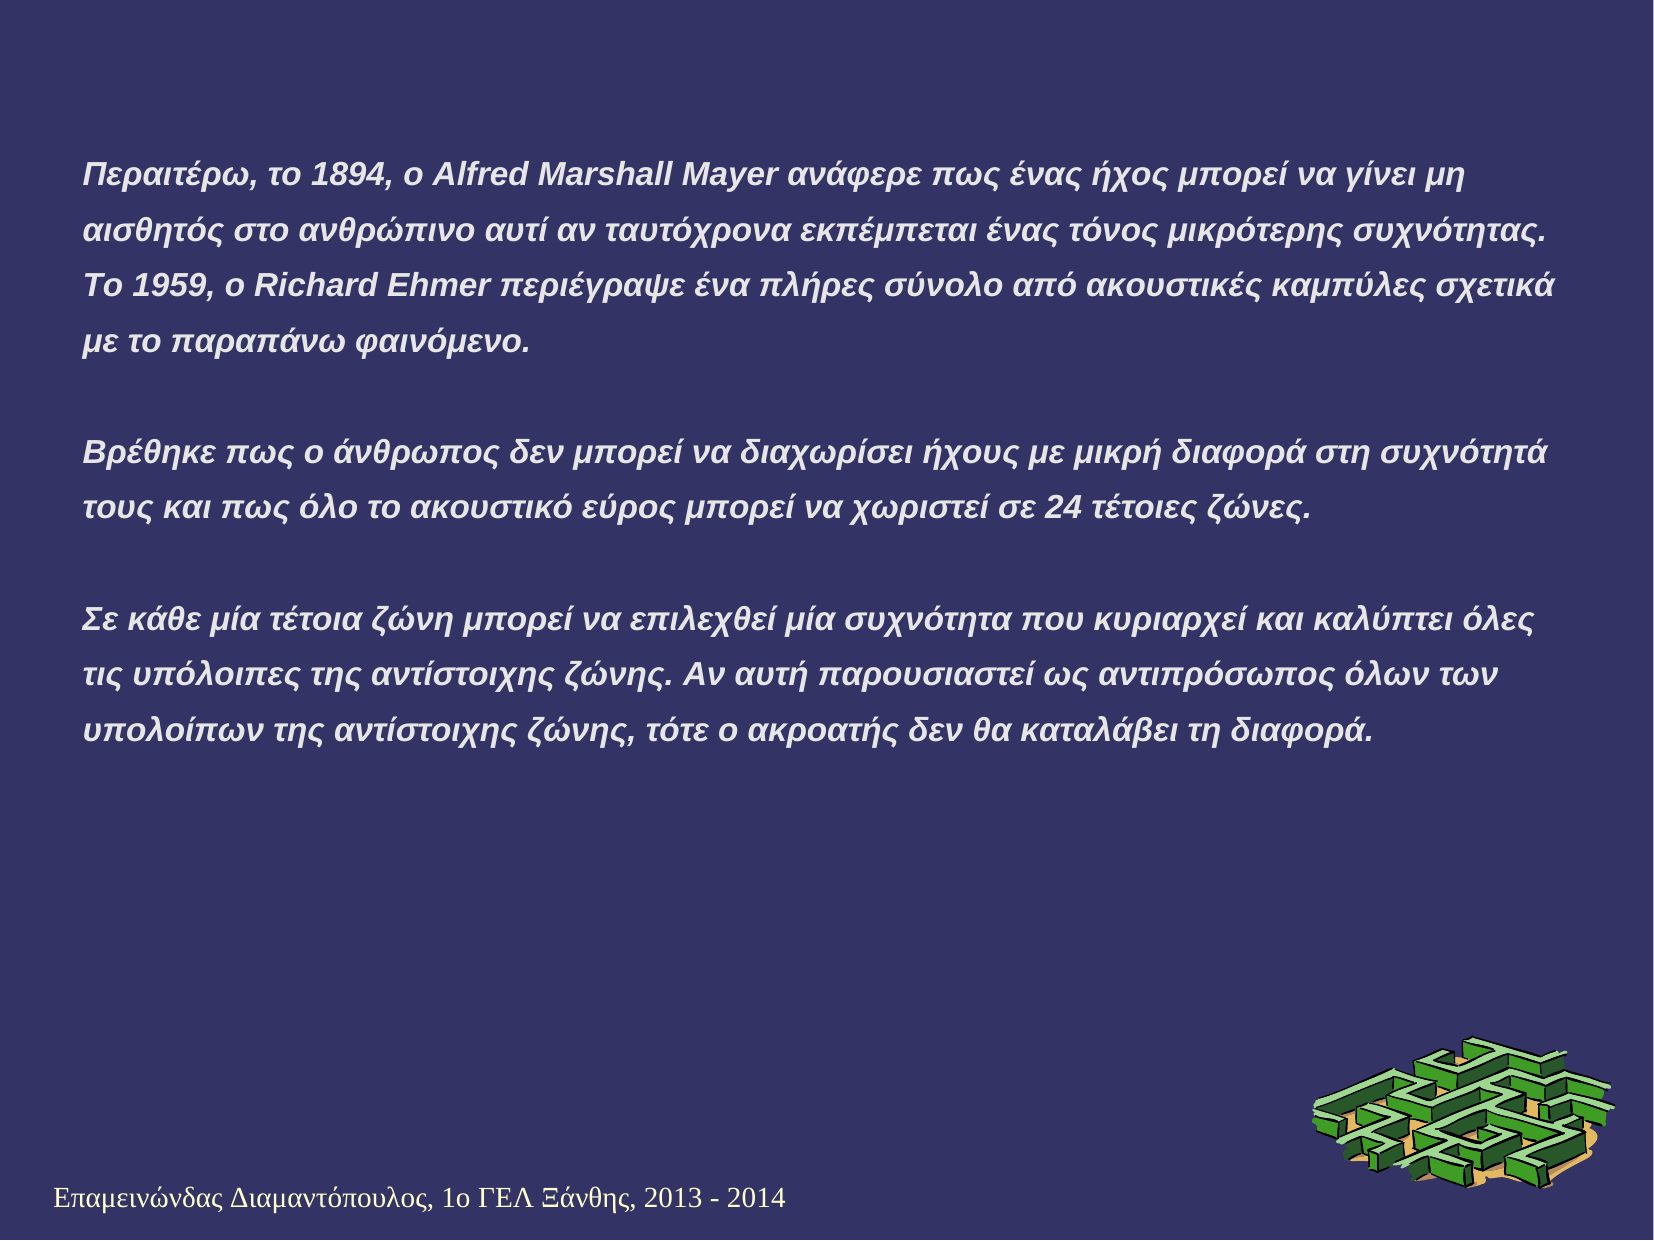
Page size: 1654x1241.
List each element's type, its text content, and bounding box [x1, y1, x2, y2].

title Περαιτέρω, το 1894, ο Alfred Marshall Mayer ανάφερε πως ένας ήχος μπορεί να γίνει μη αισθητός στο ανθρώπινο αυτί αν ταυτόχρονα εκπέμπεται ένας τόνος μικρότερης συχνότητας. Το 1959, ο Richard Ehmer περιέγραψε ένα πλήρες σύνολο από ακουστικές καμπύλες σχετικά με το παραπάνω φαινόμενο. Βρέθηκε πως ο άνθρωπος δεν μπορεί να διαχωρίσει ήχους με μικρή διαφορά στη συχνότητά τους και πως όλο το ακουστικό εύρος μπορεί να χωριστεί σε 24 τέτοιες ζώνες. Σε κάθε μία τέτοια ζώνη μπορεί να επιλεχθεί μία συχνότητα που κυριαρχεί και καλύπτει όλες τις υπόλοιπες της αντίστοιχης ζώνης. Αν αυτή παρουσιαστεί ως αντιπρόσωπος όλων των υπολοίπων της αντίστοιχης ζώνης, τότε ο ακροατής δεν θα καταλάβει τη διαφορά. [82, 88, 1571, 798]
